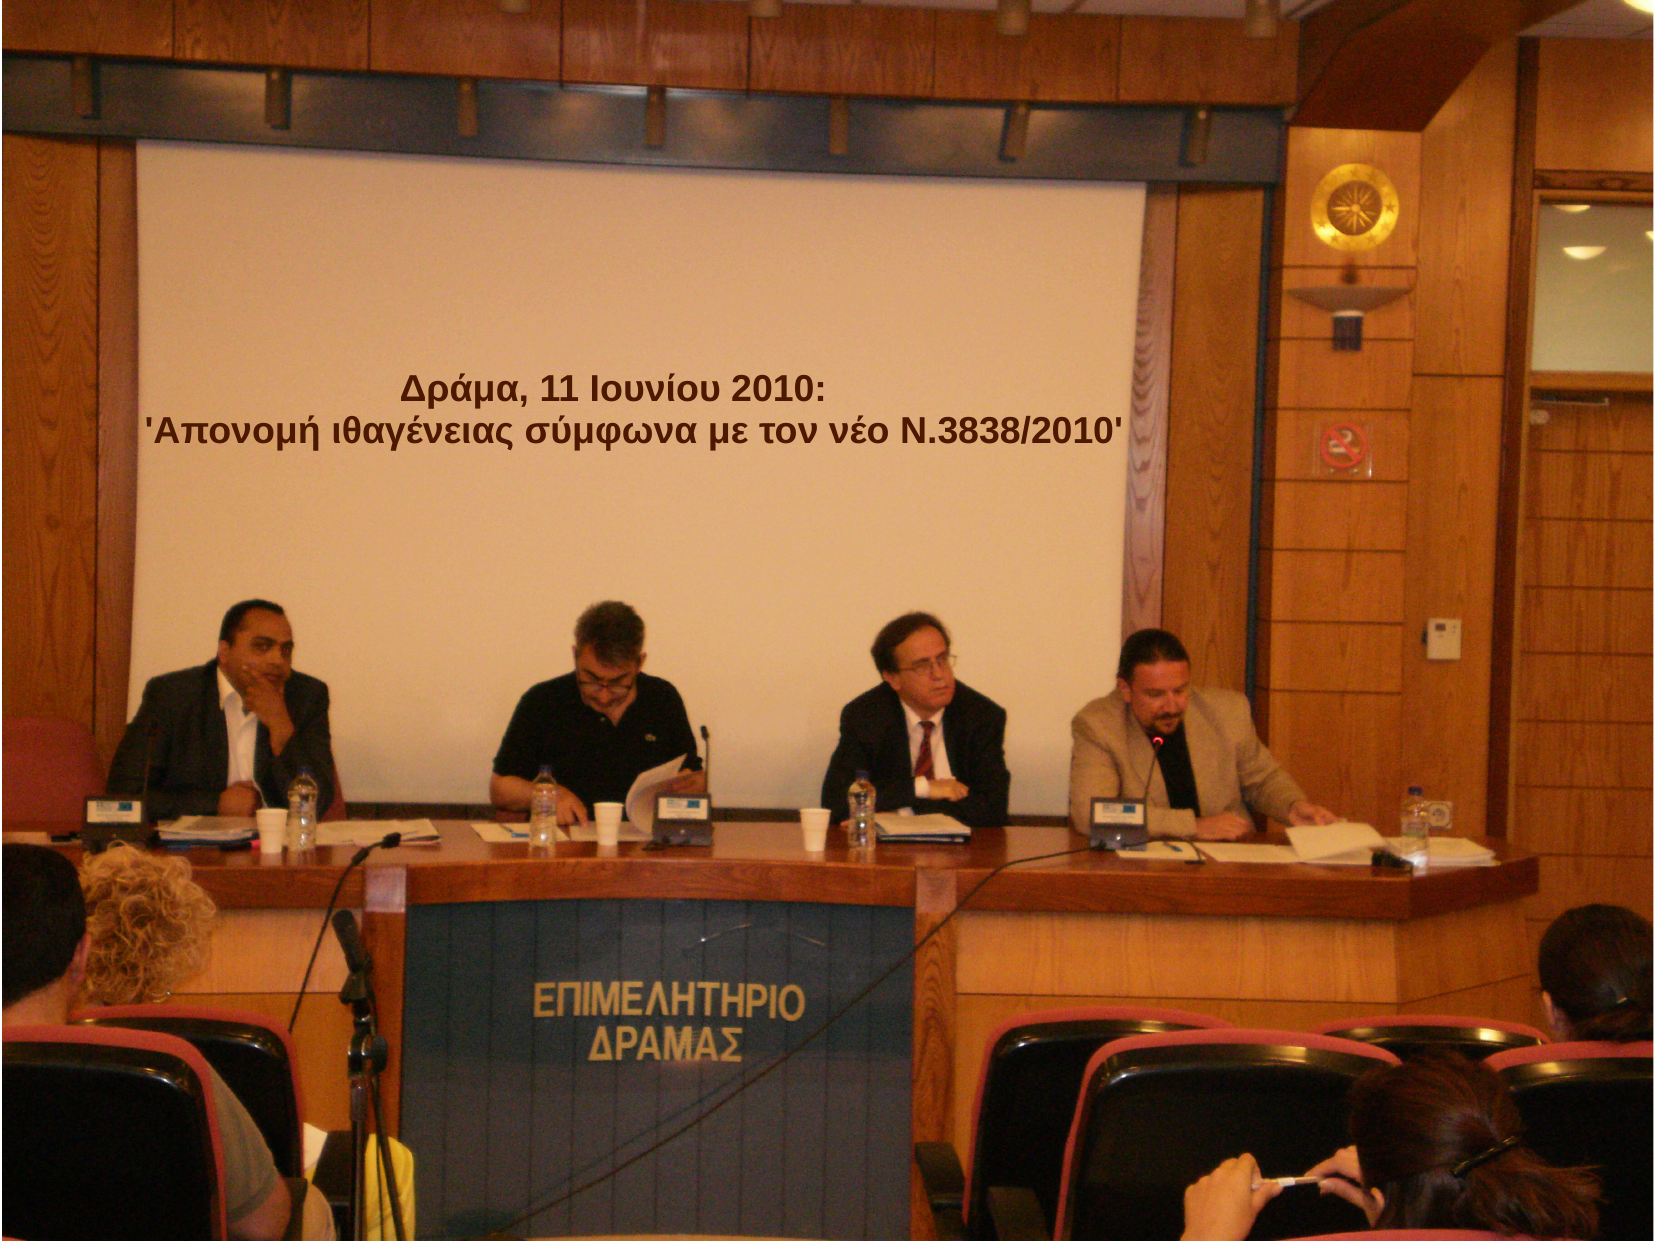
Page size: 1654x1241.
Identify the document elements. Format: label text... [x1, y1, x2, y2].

picture [2, 0, 1654, 1241]
text_box Δράμα, 11 Ιουνίου 2010: 'Απονομή ιθαγένειας σύμφωνα με τον νέο Ν.3838/2010' [0, 360, 1293, 459]
